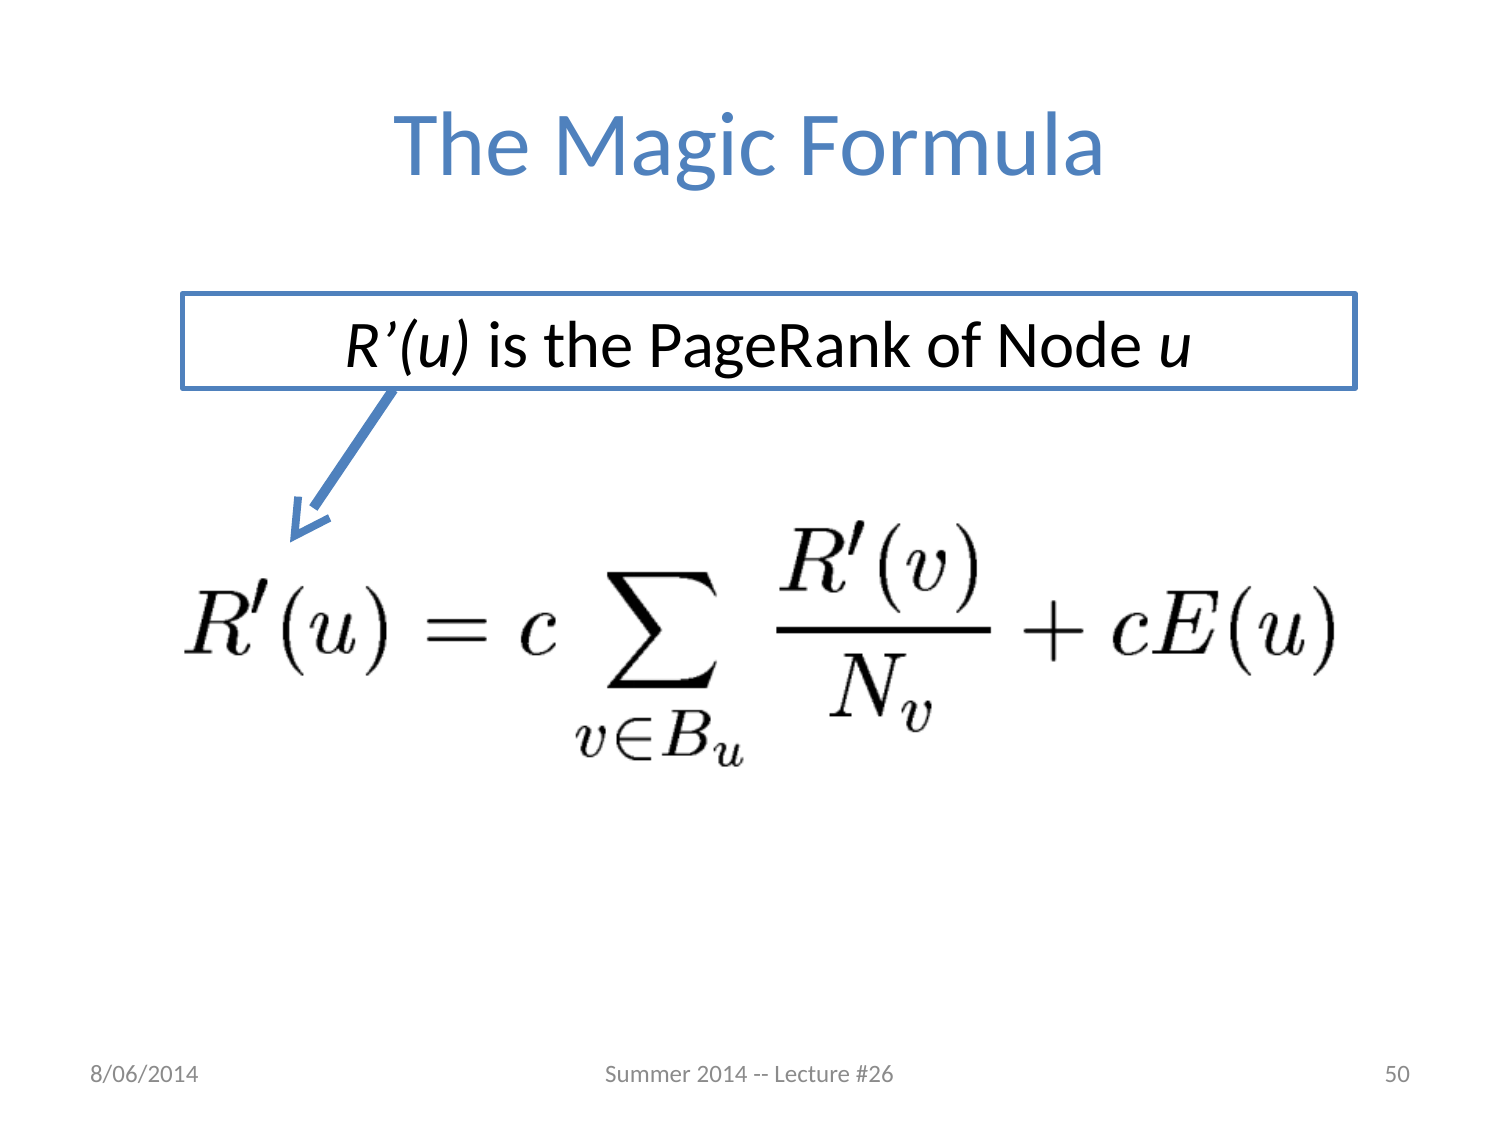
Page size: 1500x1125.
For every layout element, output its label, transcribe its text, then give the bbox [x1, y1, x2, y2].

picture [75, 262, 1425, 1005]
slide_number 8/06/2014 [75, 1042, 425, 1103]
slide_number <number> [1074, 1042, 1425, 1103]
title The Magic Formula [75, 45, 1425, 233]
footer Summer 2014 -- Lecture #26 [512, 1042, 988, 1103]
text_box R’(u) is the PageRank of Node u [182, 293, 1355, 389]
